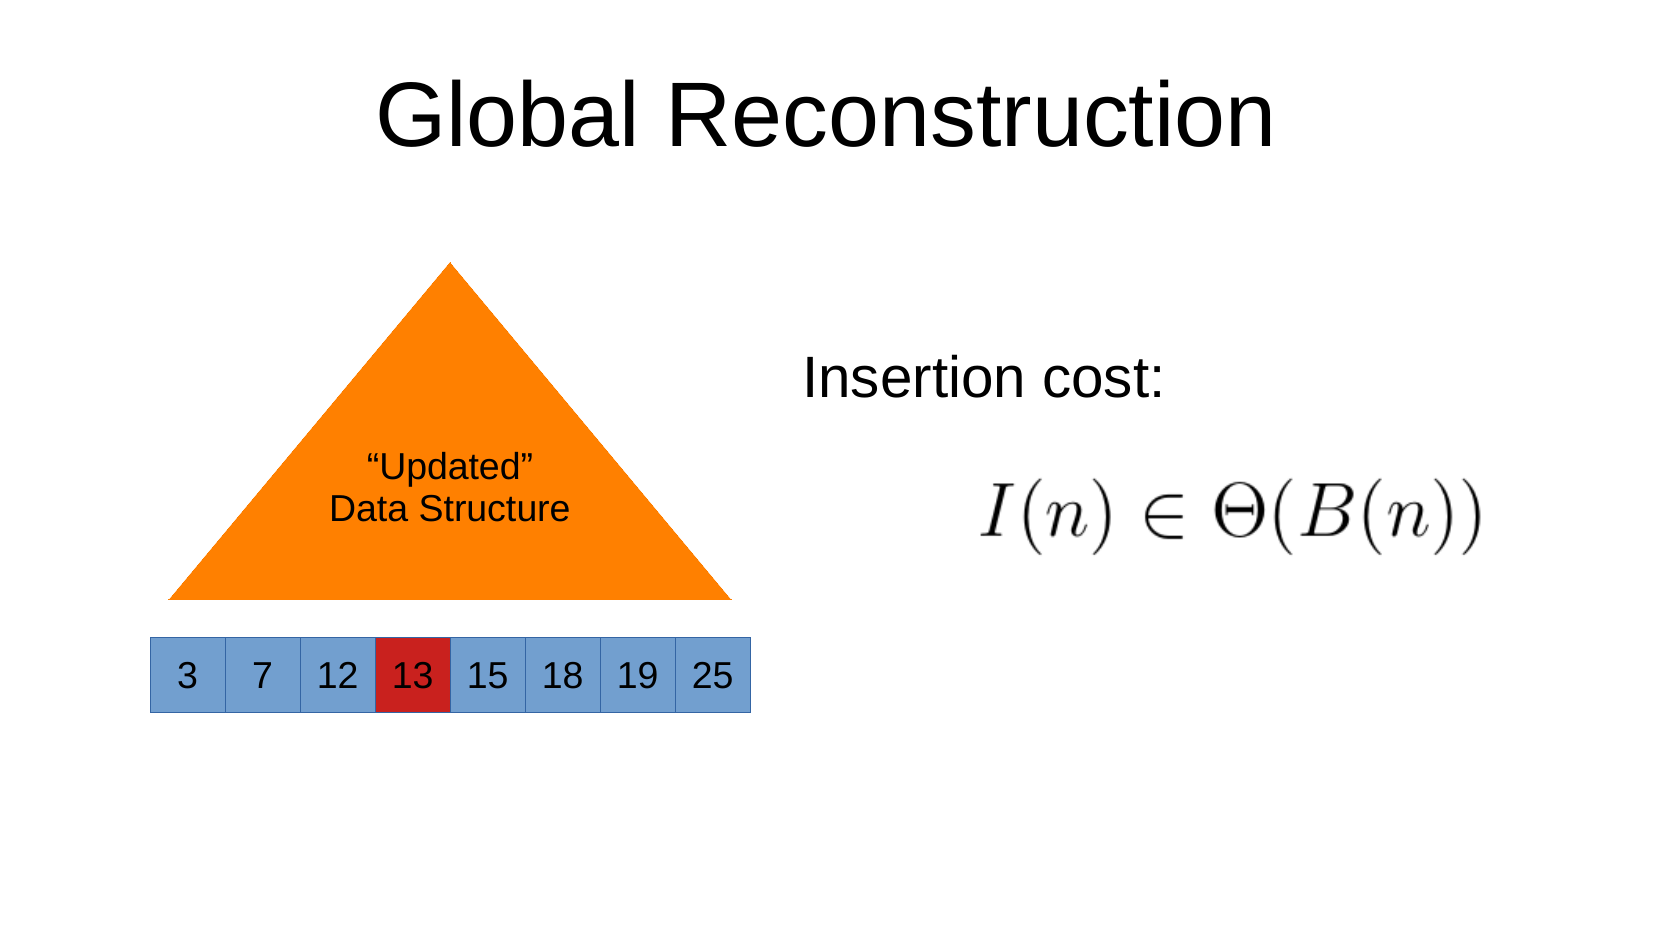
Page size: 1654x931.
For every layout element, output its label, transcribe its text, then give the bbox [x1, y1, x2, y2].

text_box 19 [601, 637, 676, 713]
text_box 15 [451, 637, 525, 713]
text_box 18 [525, 637, 601, 713]
picture [970, 449, 1501, 582]
text_box “Updated” Data Structure [168, 262, 732, 600]
title Global Reconstruction [82, 37, 1571, 193]
text_box 12 [301, 637, 375, 713]
text_box 13 [375, 637, 451, 713]
text_box 3 [150, 637, 225, 713]
text_box 7 [225, 637, 301, 713]
text_box Insertion cost: [787, 337, 1201, 418]
text_box 25 [676, 637, 751, 713]
